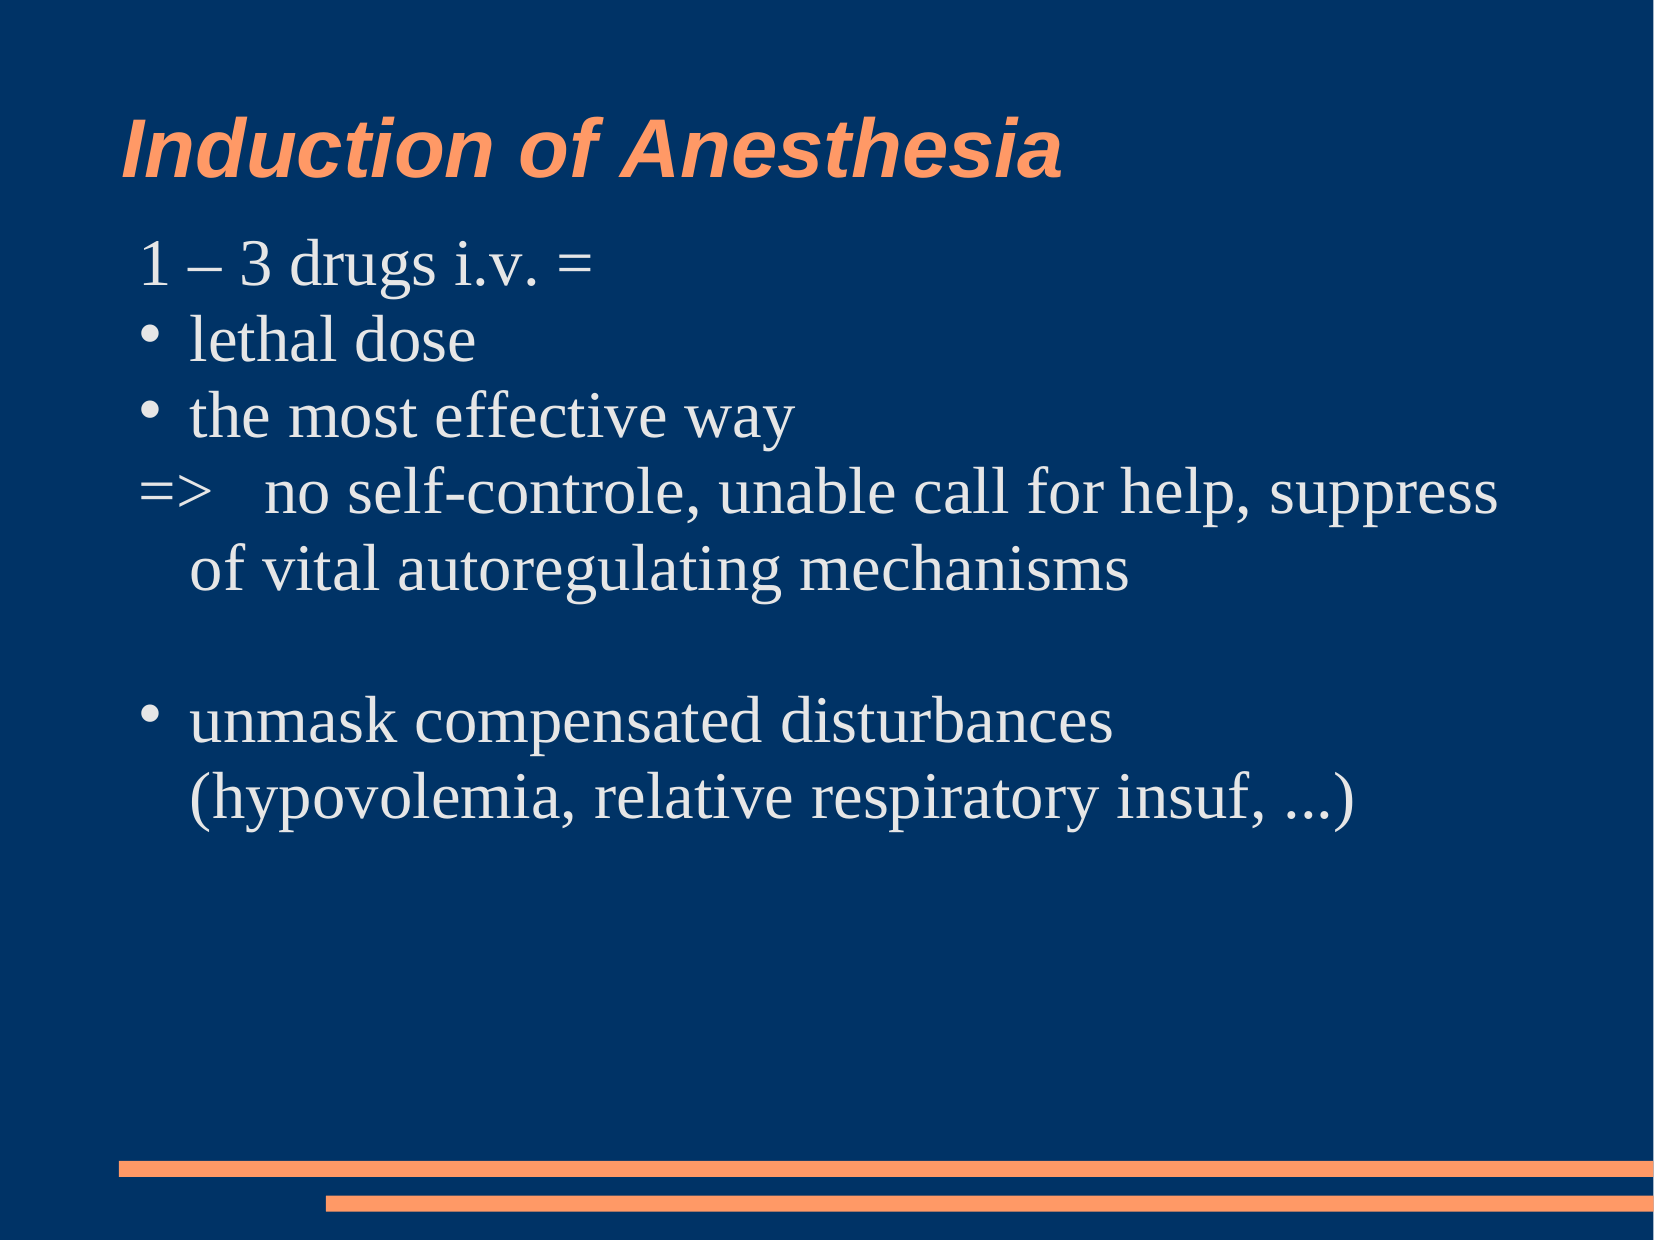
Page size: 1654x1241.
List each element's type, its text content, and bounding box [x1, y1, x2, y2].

list 1 – 3 drugs i.v. = lethal dose the most effective way => no self-controle, unable call for help, suppress of vital autoregulating mechanisms unmask compensated disturbances (hypovolemia, relative respiratory insuf, ...) [121, 225, 1561, 1035]
title Induction of Anesthesia [121, 46, 1534, 225]
